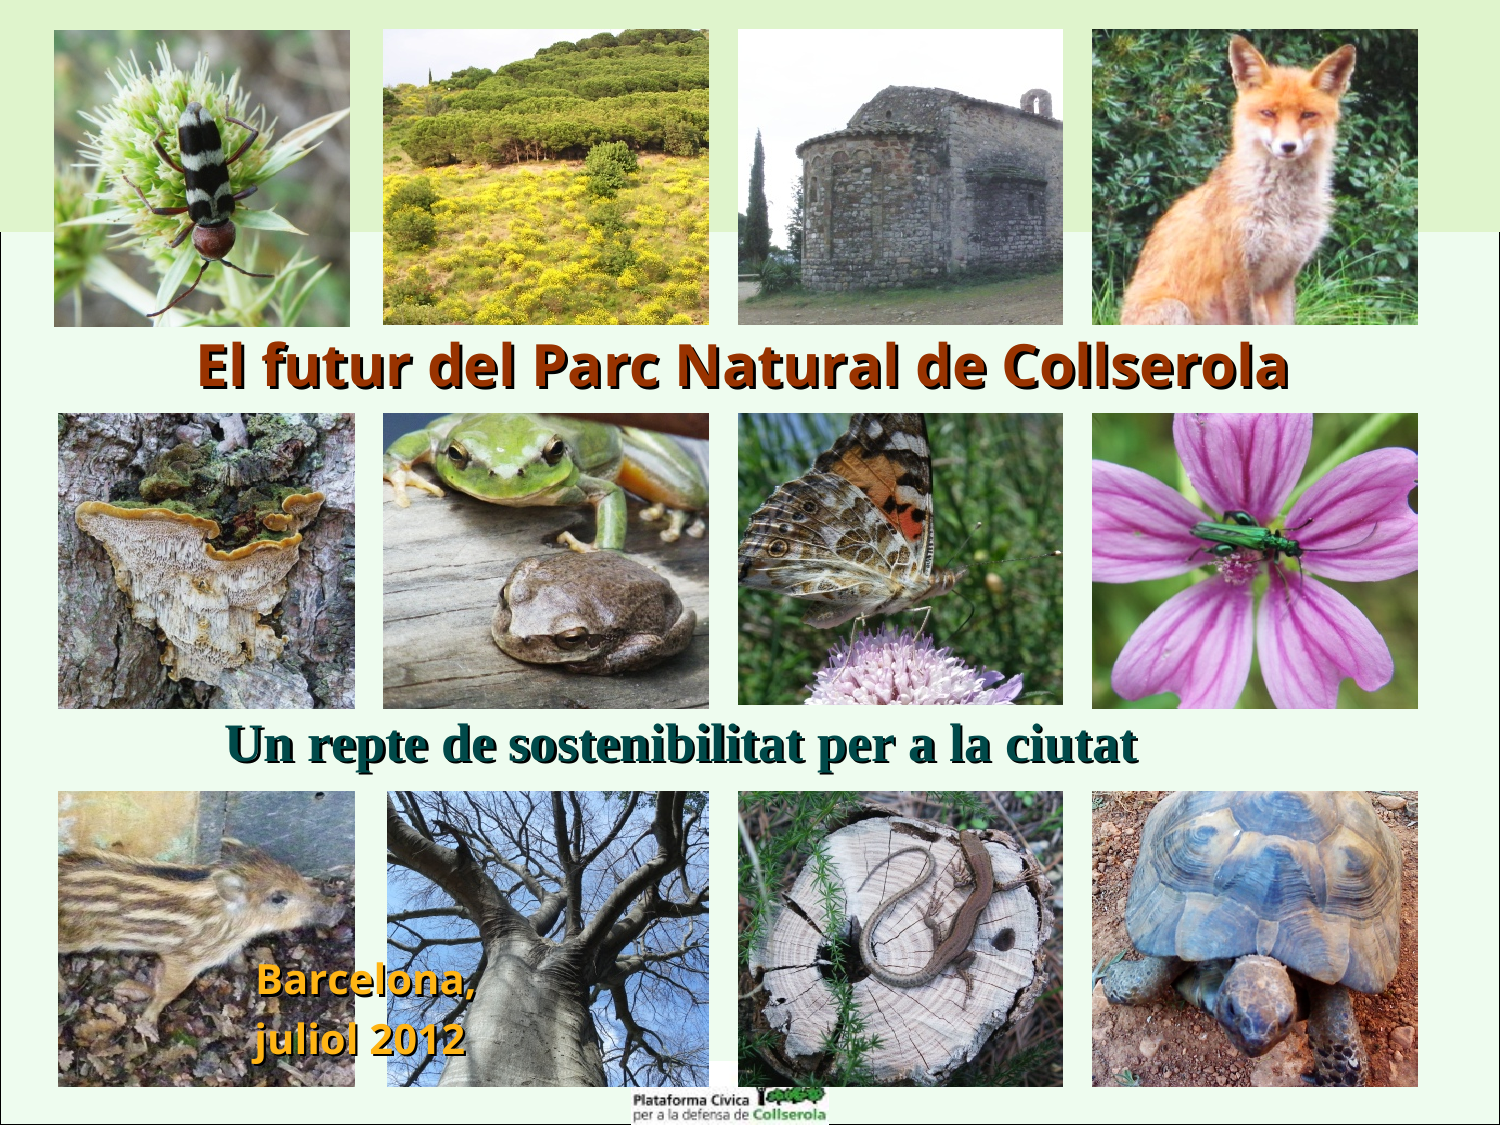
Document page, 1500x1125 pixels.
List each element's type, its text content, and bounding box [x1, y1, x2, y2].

picture [738, 29, 1063, 325]
picture [1092, 413, 1418, 709]
picture [58, 791, 355, 1087]
text_box Barcelona, juliol 2012 [200, 944, 532, 1072]
picture [738, 413, 1063, 705]
picture [54, 30, 350, 327]
picture [58, 413, 355, 709]
picture [1092, 791, 1418, 1087]
text_box El futur del Parc Natural de Collserola [180, 324, 1305, 409]
text_box Un repte de sostenibilitat per a la ciutat [210, 708, 1359, 781]
picture [383, 413, 709, 708]
picture [383, 29, 709, 325]
picture [387, 791, 1063, 1125]
picture [1092, 29, 1418, 325]
